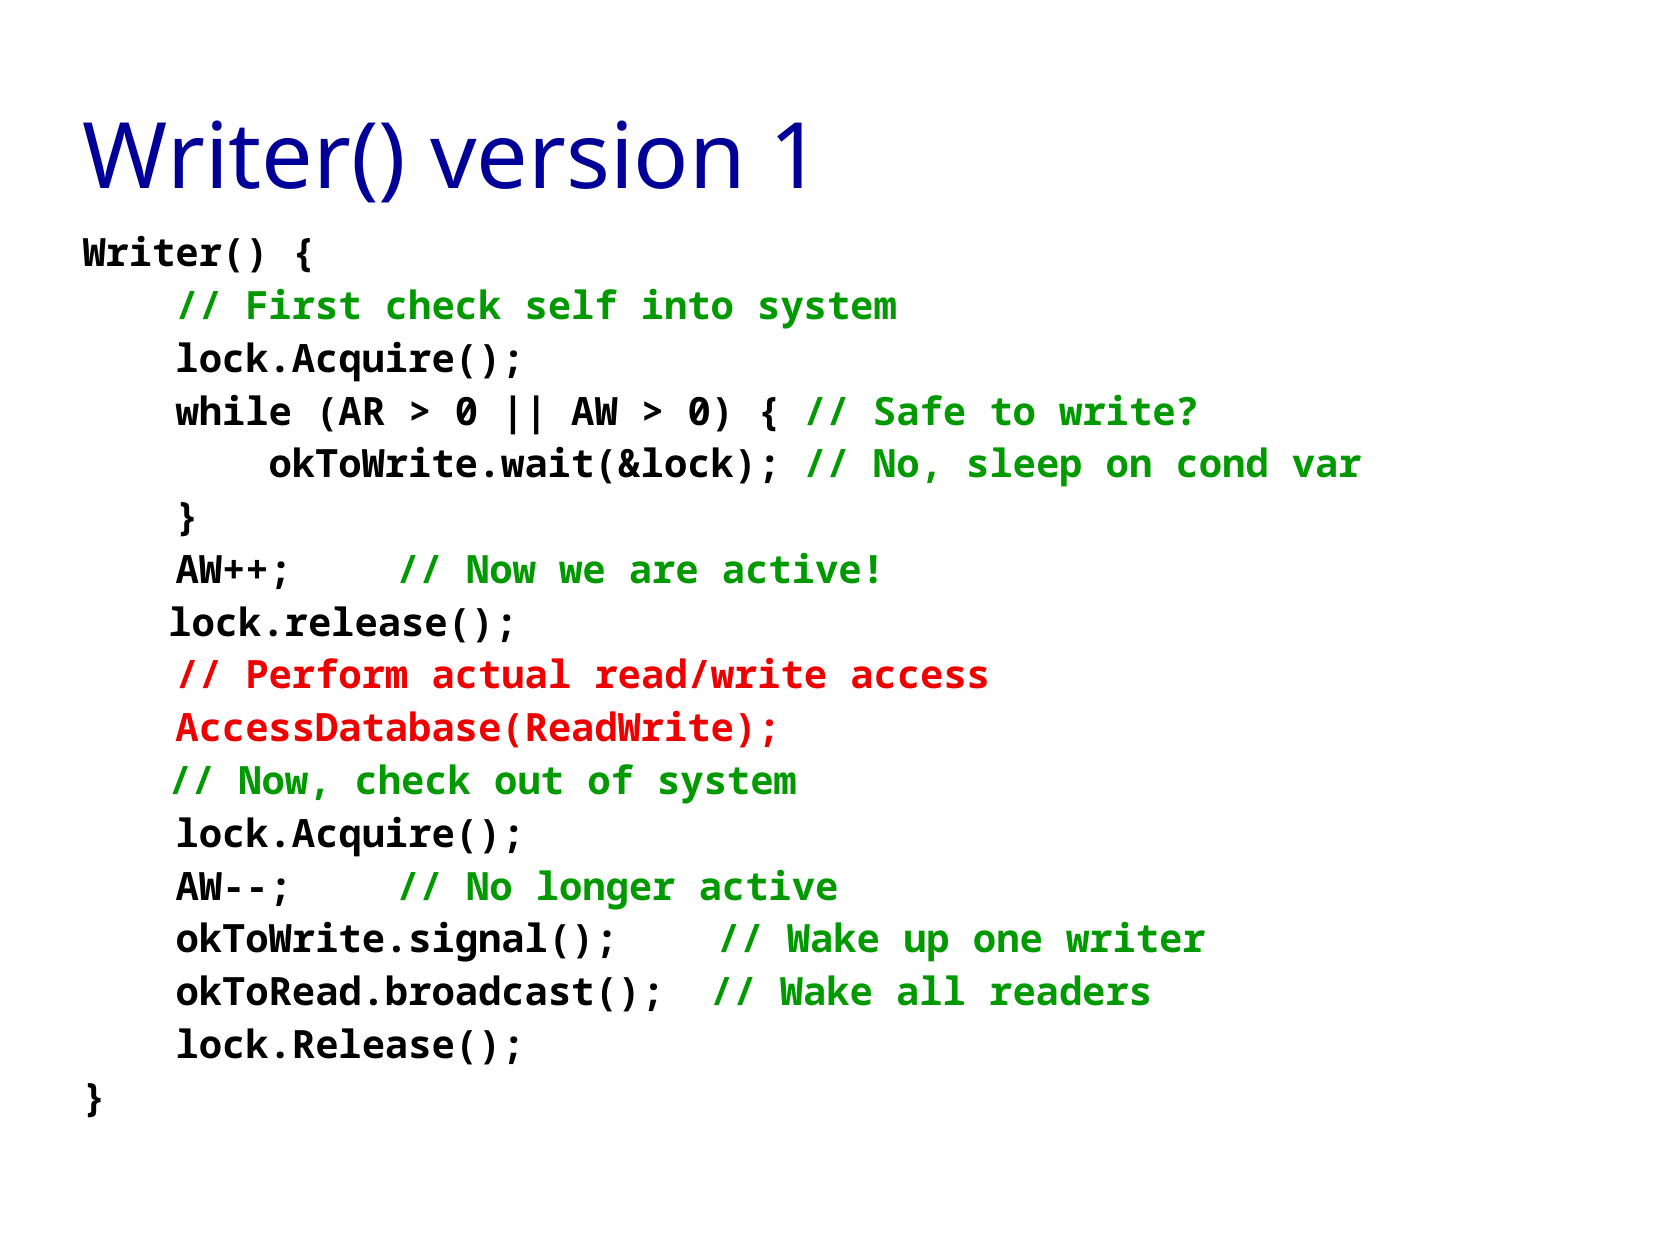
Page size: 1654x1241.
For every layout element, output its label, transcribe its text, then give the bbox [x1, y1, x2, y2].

title Writer() version 1 [82, 49, 1571, 257]
list Writer() { // First check self into system lock.Acquire(); while (AR > 0 || AW > 0) { // Safe to write? okToWrite.wait(&lock); // No, sleep on cond var } AW++; // Now we are active! lock.release(); // Perform actual read/write access AccessDatabase(ReadWrite); // Now, check out of system lock.Acquire(); AW--; // No longer active okToWrite.signal(); // Wake up one writer okToRead.broadcast(); // Wake all readers lock.Release(); } [82, 225, 1546, 1126]
